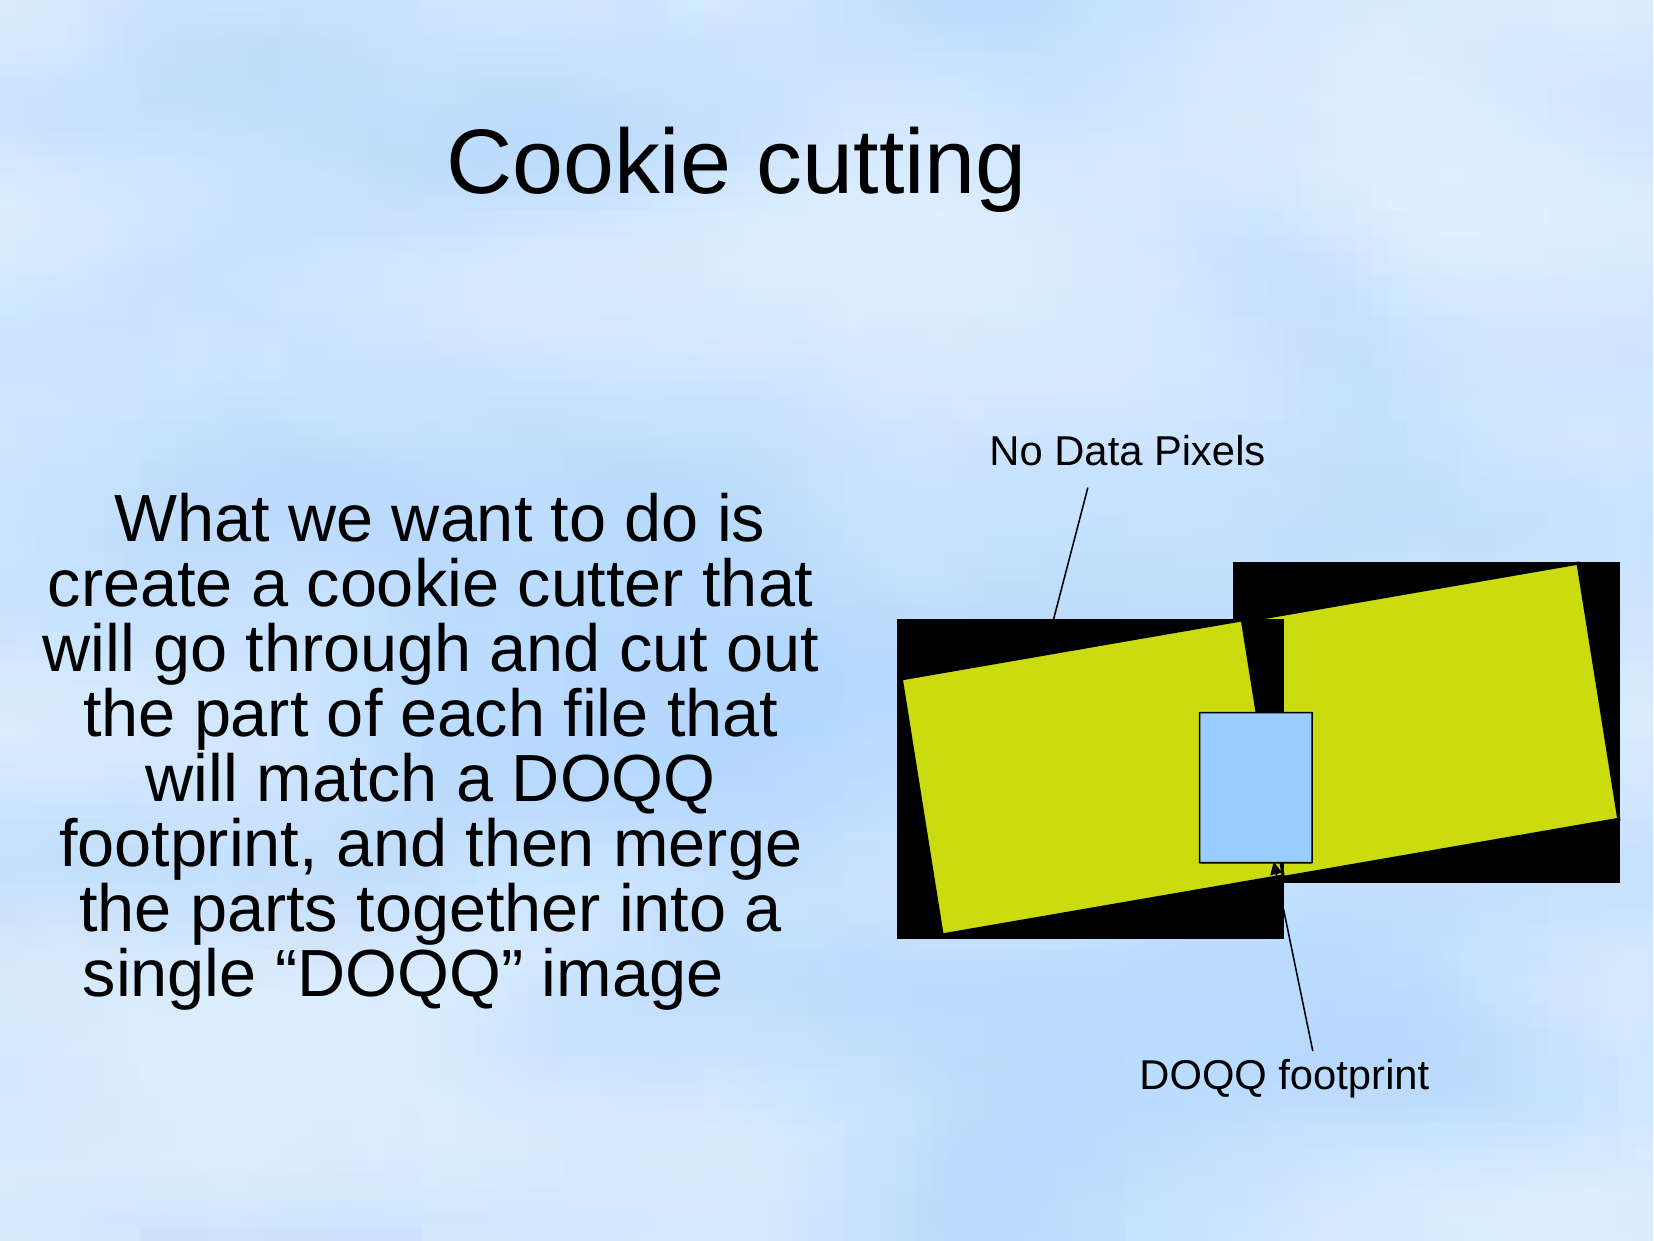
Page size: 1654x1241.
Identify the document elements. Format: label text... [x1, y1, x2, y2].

picture [0, 0, 1654, 1241]
text_box No Data Pixels [974, 425, 1350, 488]
text_box [1199, 712, 1313, 863]
title Cookie cutting [112, 70, 1388, 263]
text_box DOQQ footprint [1124, 1050, 1500, 1113]
text_box What we want to do is create a cookie cutter that will go through and cut out the part of each file that will match a DOQQ footprint, and then merge the parts together into a single “DOQQ” image [37, 450, 825, 1050]
